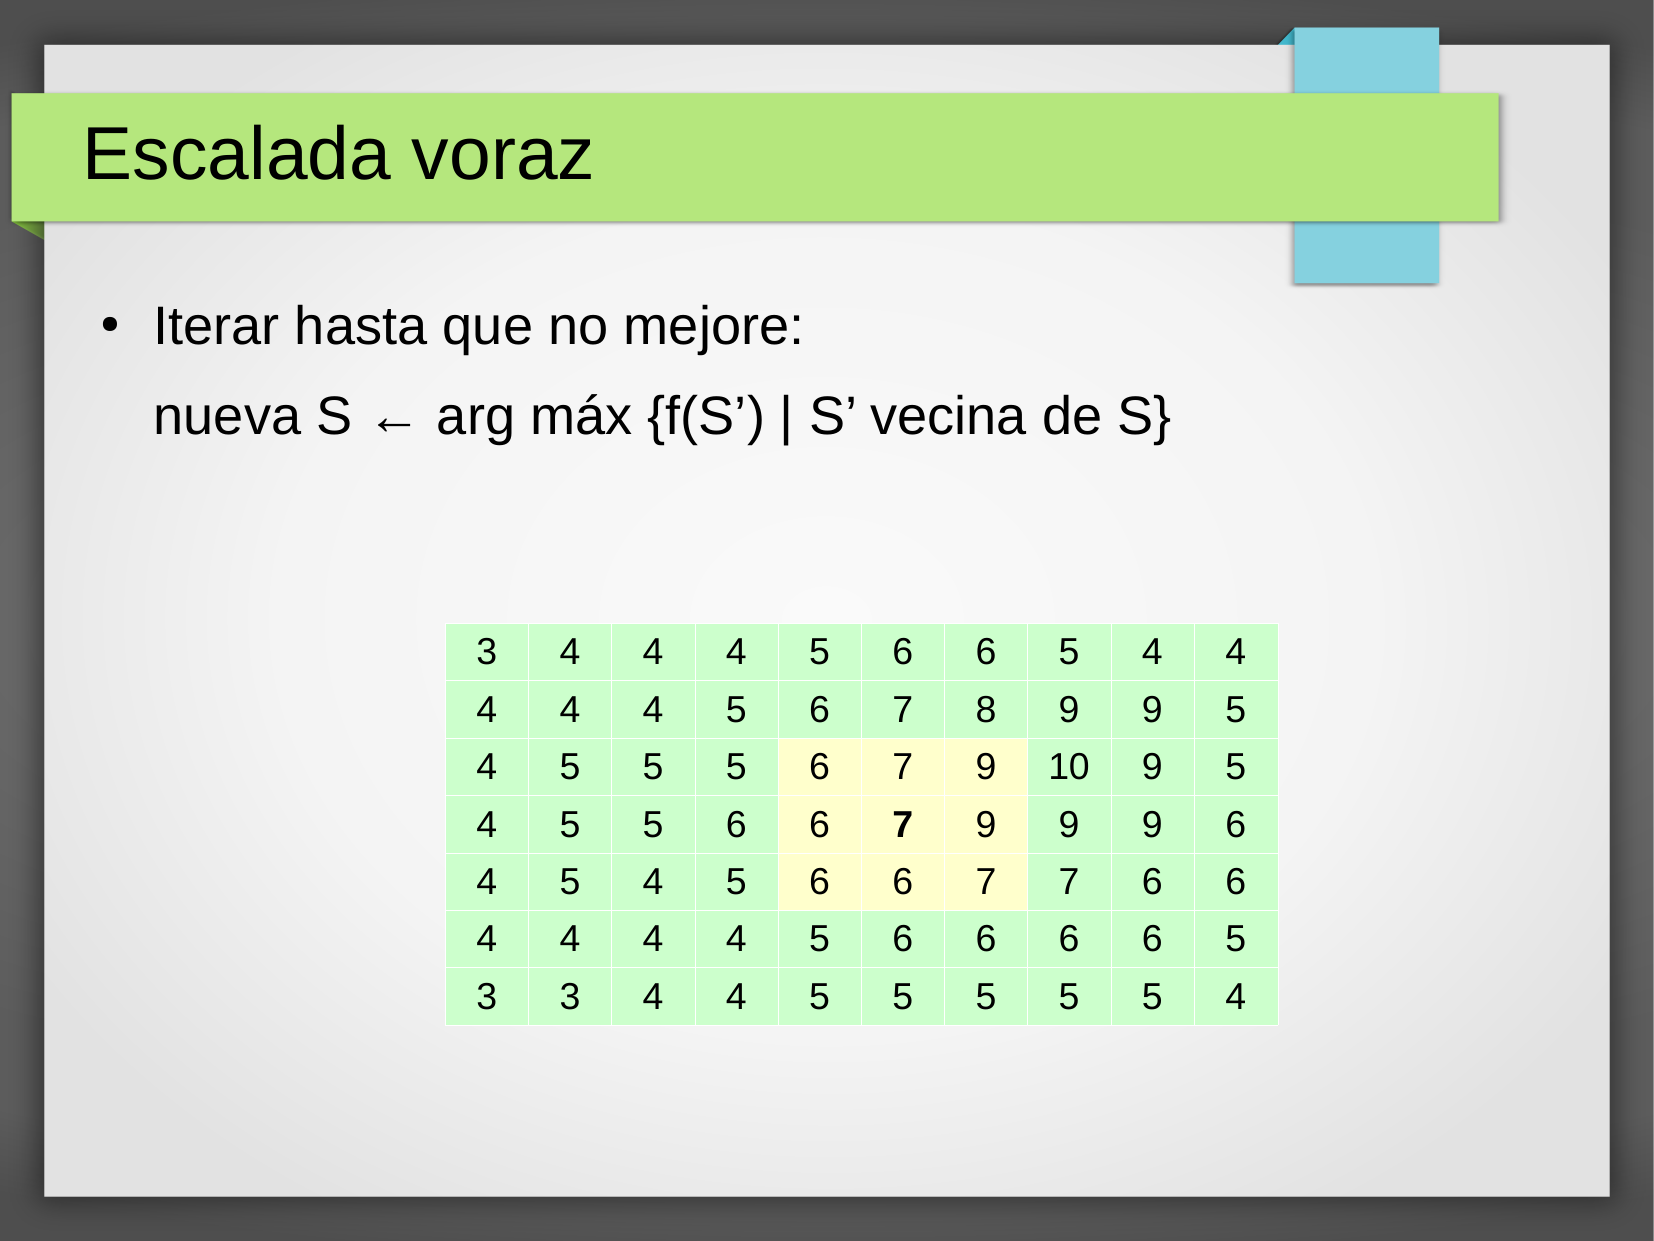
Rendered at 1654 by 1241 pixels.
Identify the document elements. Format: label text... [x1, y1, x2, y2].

table_cell 6 [945, 911, 1027, 967]
table_cell 6 [779, 681, 861, 738]
table_cell 3 [446, 968, 528, 1025]
table_cell 9 [1028, 796, 1111, 853]
table_cell 4 [446, 854, 528, 910]
table_header 3 [446, 624, 528, 680]
table_cell 4 [446, 796, 528, 853]
table_cell 6 [1112, 854, 1194, 910]
table_cell 9 [945, 796, 1027, 853]
table_cell 4 [529, 681, 611, 738]
table_cell 4 [612, 681, 695, 738]
table_cell 6 [1028, 911, 1111, 967]
table_header 6 [862, 624, 944, 680]
table_cell 5 [1195, 681, 1278, 738]
table_cell 5 [612, 796, 695, 853]
table_cell 9 [1028, 681, 1111, 738]
table_cell 5 [779, 968, 861, 1025]
table_cell 6 [1195, 854, 1278, 910]
table_cell 4 [446, 911, 528, 967]
table_cell 5 [862, 968, 944, 1025]
table_cell 5 [1195, 911, 1278, 967]
table_cell 4 [612, 911, 695, 967]
table_cell 9 [1112, 739, 1194, 795]
table_cell 6 [779, 739, 861, 795]
table_cell 10 [1028, 739, 1111, 795]
table_cell 5 [945, 968, 1027, 1025]
table_cell 5 [779, 911, 861, 967]
table_cell 7 [862, 796, 944, 853]
table_cell 6 [779, 854, 861, 910]
table_cell 3 [529, 968, 611, 1025]
table_cell 5 [1028, 968, 1111, 1025]
table_cell 4 [696, 911, 778, 967]
table_header 4 [612, 624, 695, 680]
table_cell 6 [696, 796, 778, 853]
table_cell 7 [945, 854, 1027, 910]
table_cell 9 [945, 739, 1027, 795]
picture [0, 0, 1654, 1241]
table_cell 9 [1112, 681, 1194, 738]
table_cell 8 [945, 681, 1027, 738]
table_cell 5 [529, 796, 611, 853]
table_header 6 [945, 624, 1027, 680]
table_cell 5 [612, 739, 695, 795]
table_cell 5 [529, 854, 611, 910]
table_cell 6 [862, 911, 944, 967]
table_cell 4 [446, 739, 528, 795]
table_cell 4 [696, 968, 778, 1025]
table_cell 7 [862, 681, 944, 738]
table_cell 4 [446, 681, 528, 738]
table_header 4 [1195, 624, 1278, 680]
table_cell 4 [612, 968, 695, 1025]
table_header 5 [779, 624, 861, 680]
table_cell 5 [696, 854, 778, 910]
table_cell 5 [1112, 968, 1194, 1025]
table_cell 5 [1195, 739, 1278, 795]
table_cell 7 [862, 739, 944, 795]
table_cell 6 [1112, 911, 1194, 967]
table_header 4 [529, 624, 611, 680]
table_cell 5 [696, 739, 778, 795]
table_cell 4 [529, 911, 611, 967]
table_cell 4 [1195, 968, 1278, 1025]
table_cell 7 [1028, 854, 1111, 910]
table_cell 6 [1195, 796, 1278, 853]
table_cell 4 [612, 854, 695, 910]
table_cell 9 [1112, 796, 1194, 853]
title Escalada voraz [82, 94, 1264, 213]
table_cell 5 [696, 681, 778, 738]
table_header 5 [1028, 624, 1111, 680]
table_cell 5 [529, 739, 611, 795]
table_header 4 [696, 624, 778, 680]
table_cell 6 [862, 854, 944, 910]
list Iterar hasta que no mejore: nueva S ← arg máx {f(S’) | S’ vecina de S} [82, 295, 1571, 1015]
table_cell 6 [779, 796, 861, 853]
table_header 4 [1112, 624, 1194, 680]
